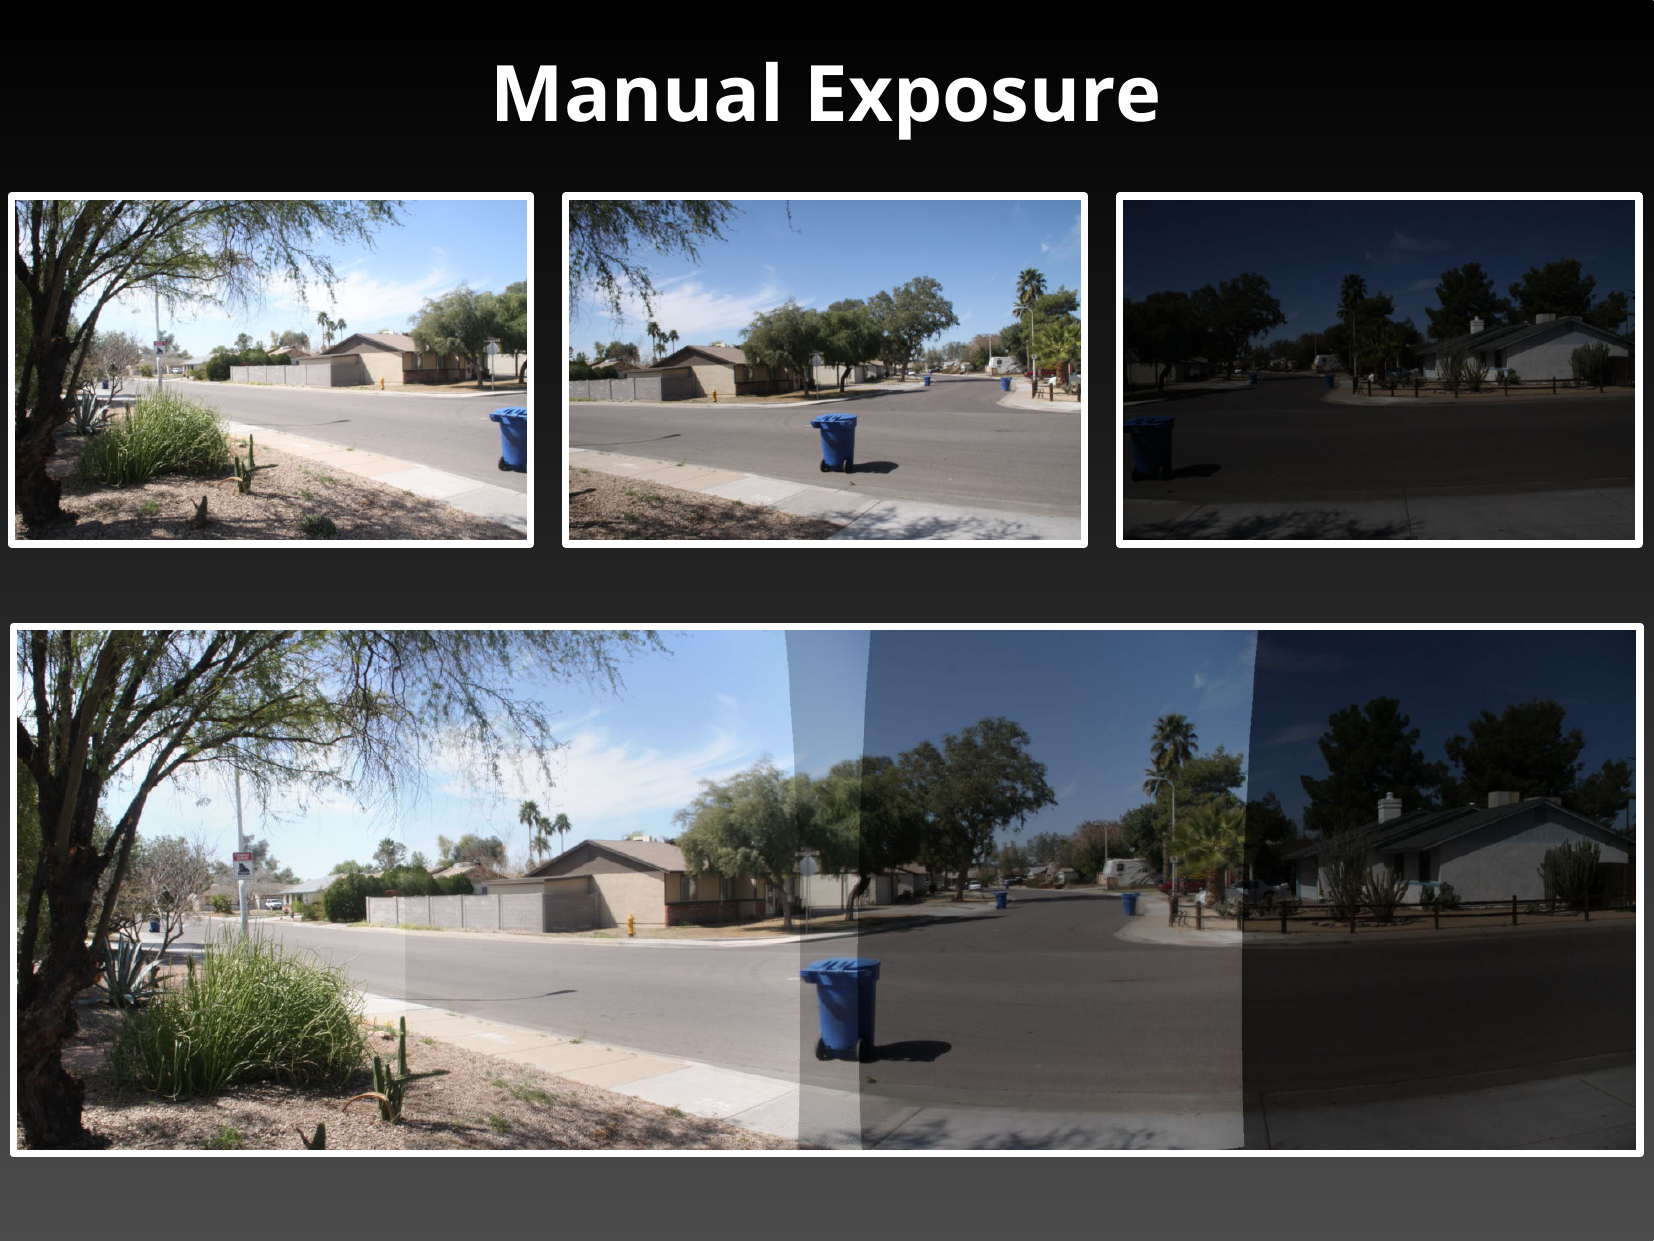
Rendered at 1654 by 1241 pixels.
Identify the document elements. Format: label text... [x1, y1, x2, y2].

picture [569, 199, 1081, 541]
picture [17, 630, 1637, 1150]
title Manual Exposure [120, 32, 1533, 149]
picture [1123, 199, 1636, 541]
picture [15, 199, 527, 541]
